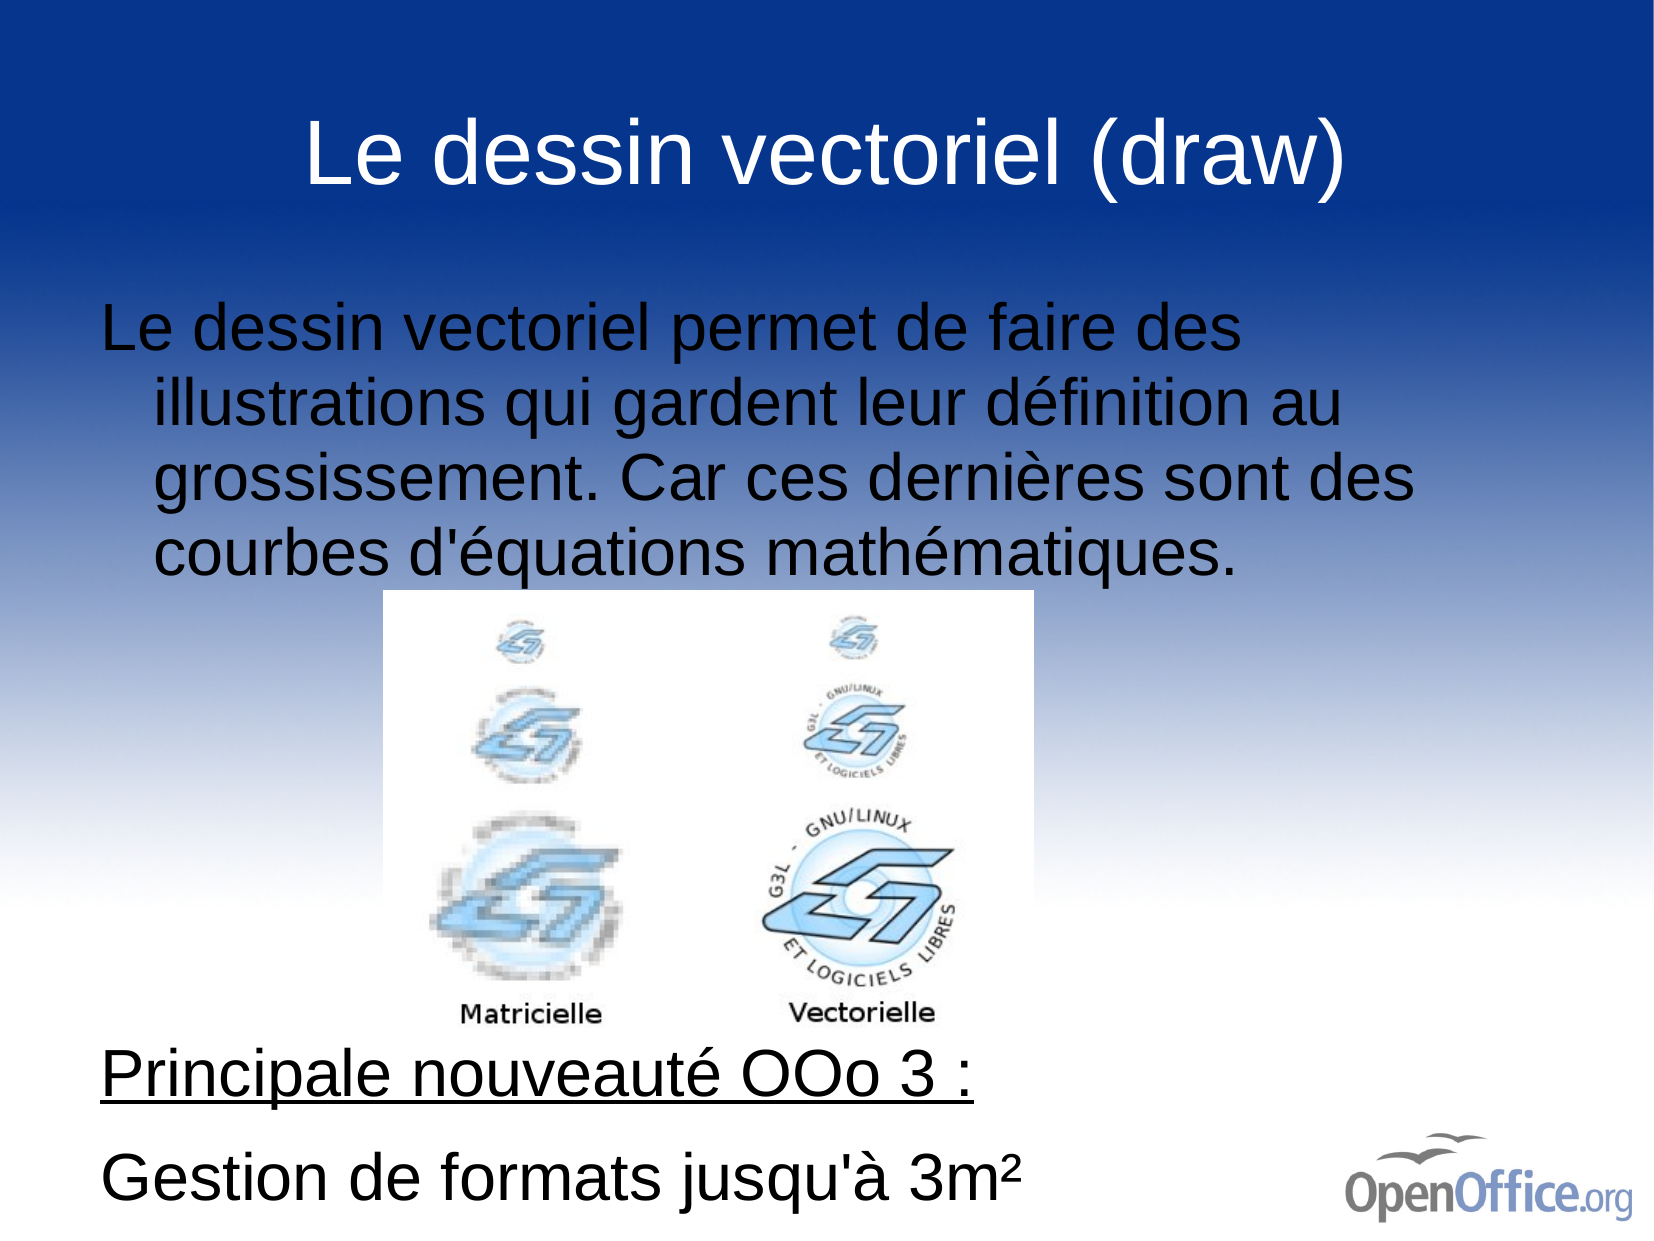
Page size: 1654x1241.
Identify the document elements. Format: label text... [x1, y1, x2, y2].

list Le dessin vectoriel permet de faire des illustrations qui gardent leur définition au grossissement. Car ces dernières sont des courbes d'équations mathématiques. Principale nouveauté OOo 3 : Gestion de formats jusqu'à 3m² [82, 290, 1571, 1216]
picture [0, 0, 1654, 1241]
title Le dessin vectoriel (draw) [82, 49, 1571, 257]
